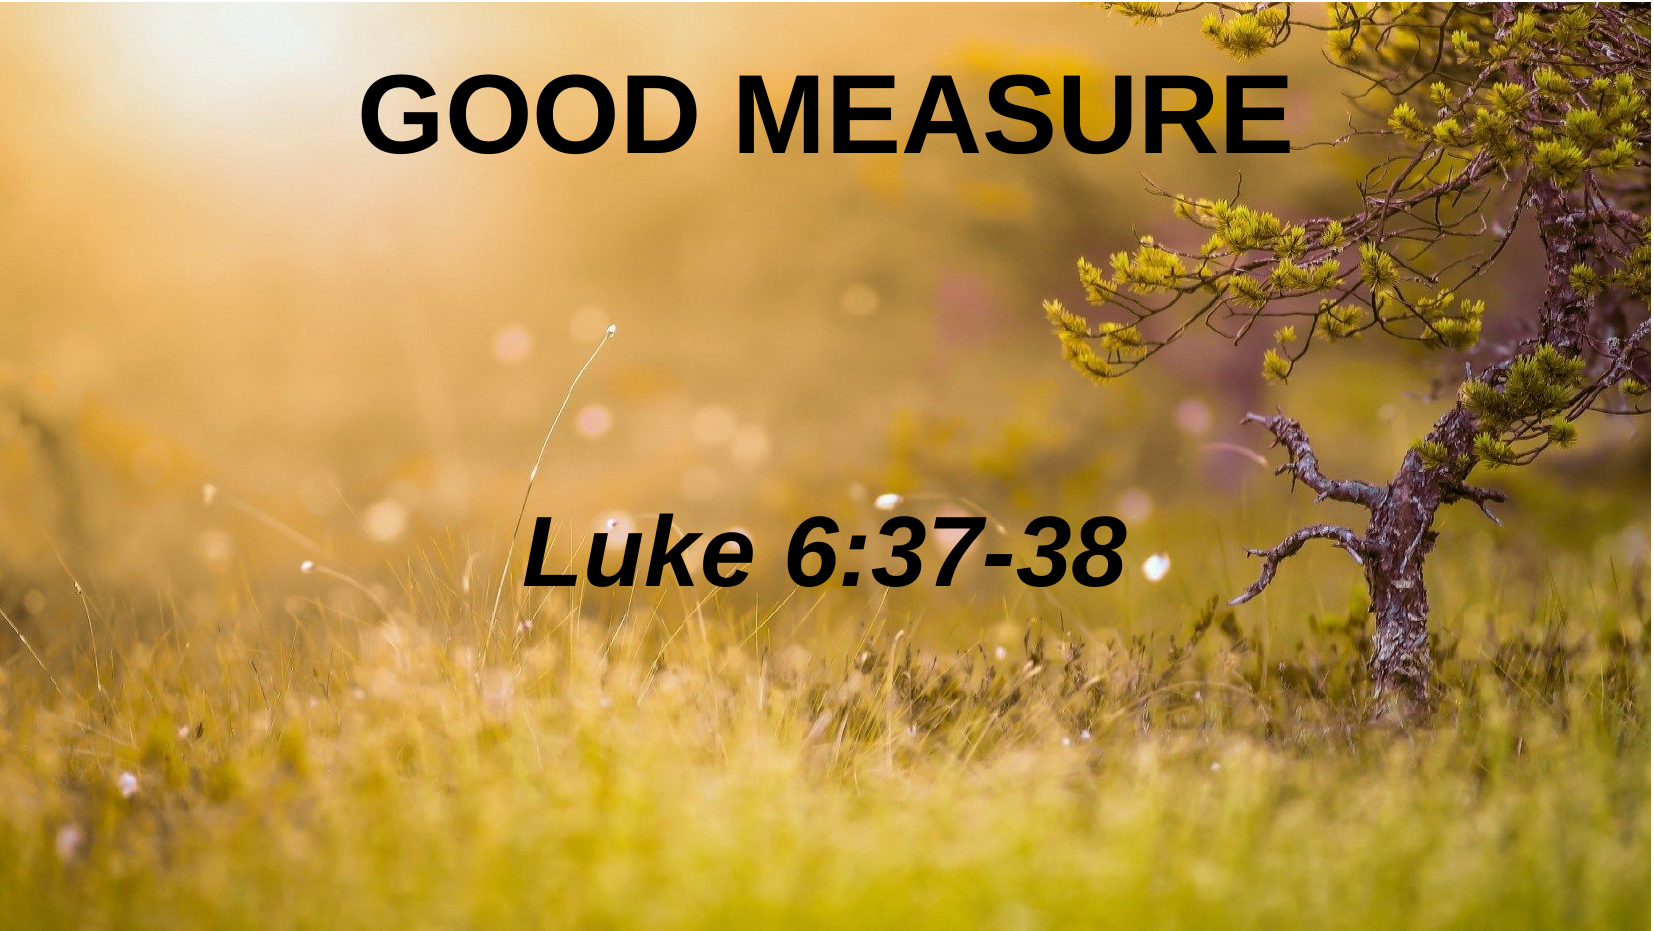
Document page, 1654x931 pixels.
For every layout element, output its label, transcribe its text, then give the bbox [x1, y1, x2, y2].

title GOOD MEASURE [82, 37, 1571, 193]
picture [0, 2, 1651, 931]
subtitle Luke 6:37-38 [30, 217, 1621, 886]
